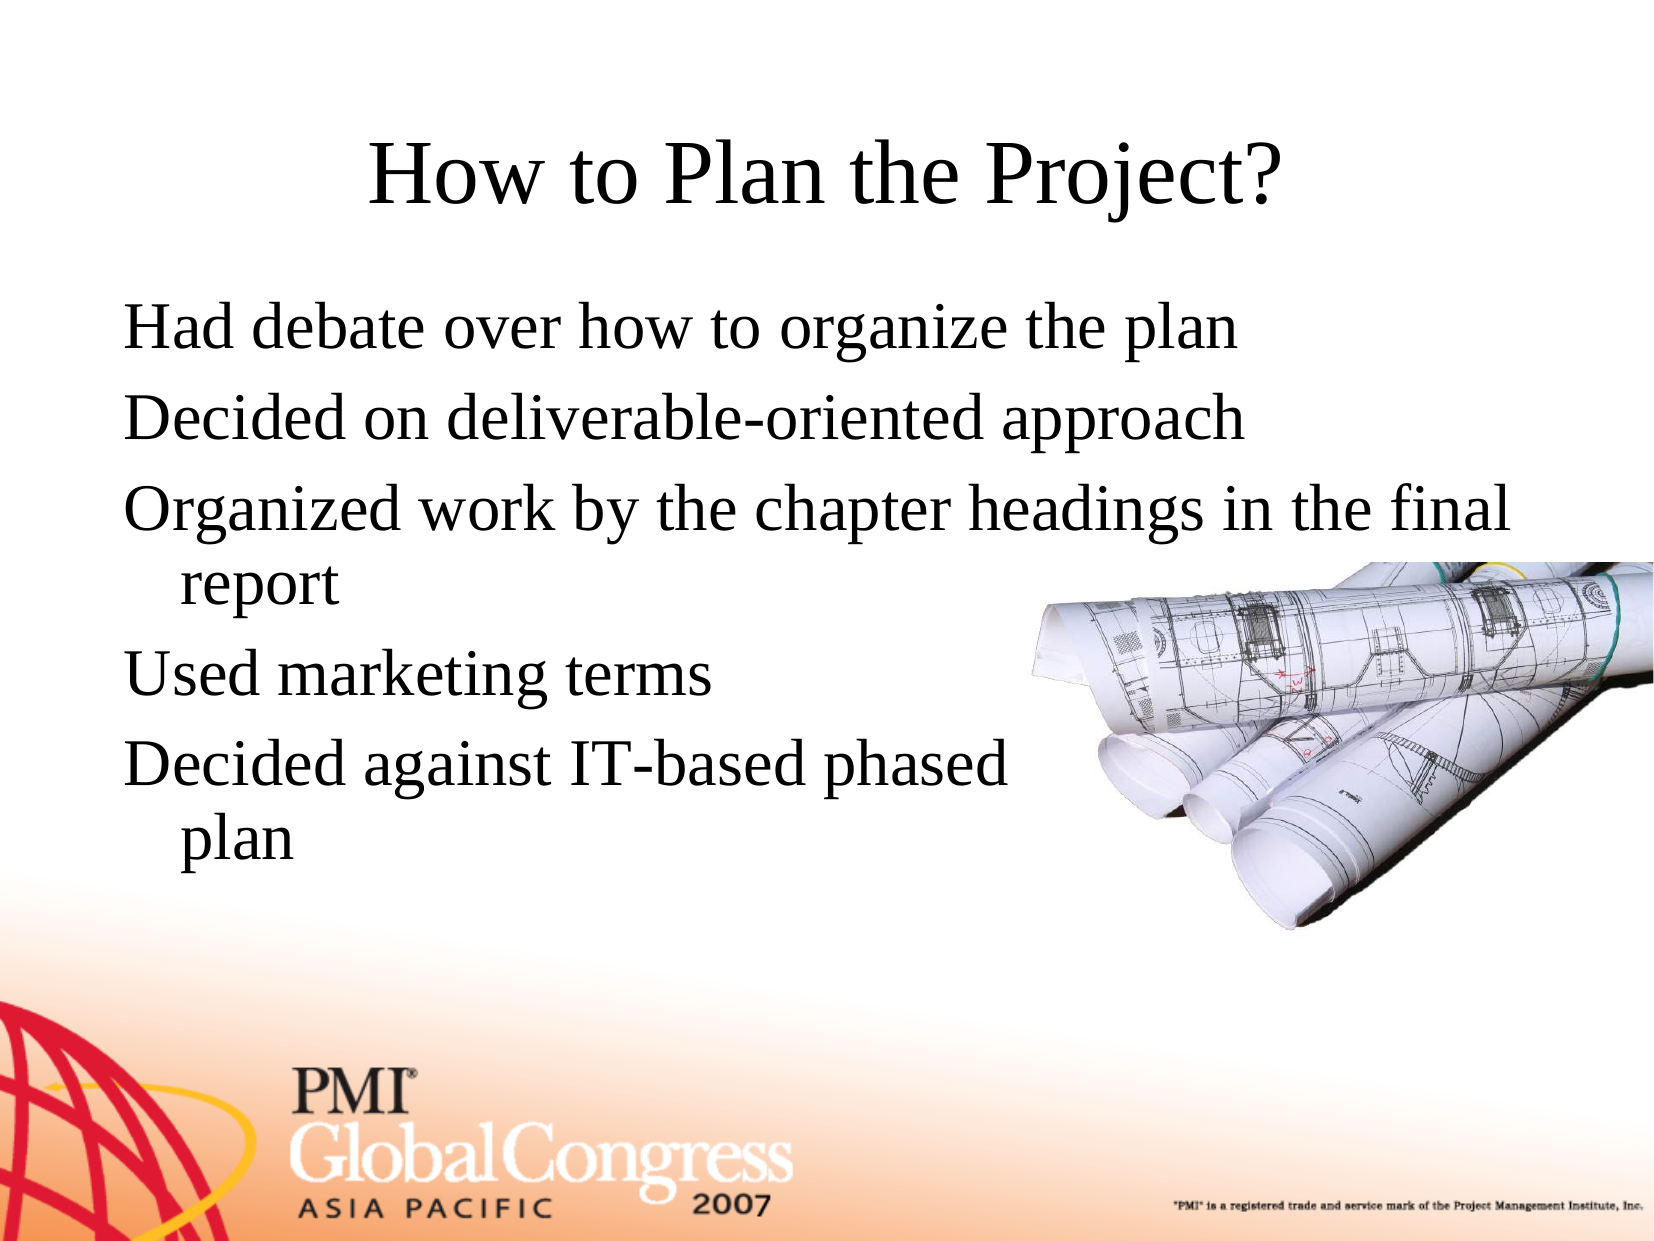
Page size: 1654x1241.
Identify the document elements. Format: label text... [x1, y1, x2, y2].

title How to Plan the Project? [124, 69, 1530, 277]
picture [0, 0, 1654, 1241]
list Had debate over how to organize the plan Decided on deliverable-oriented approach Organized work by the chapter headings in the final report Used marketing terms Decided against IT-based phased plan [124, 289, 1530, 1034]
